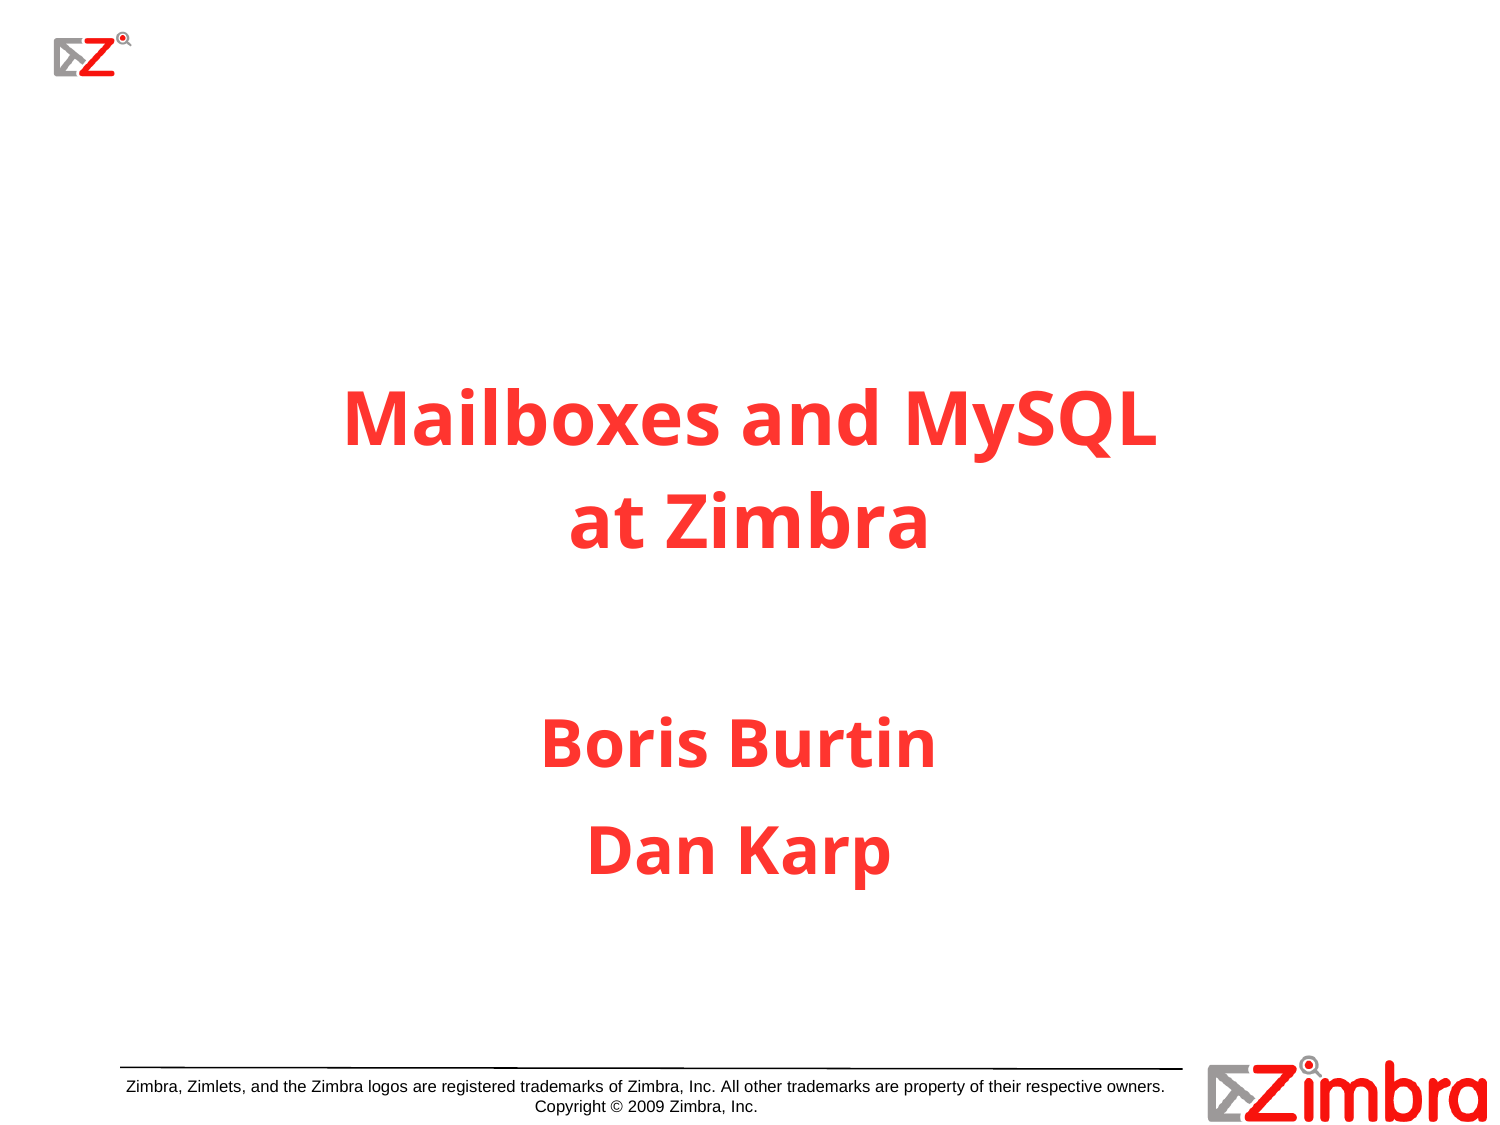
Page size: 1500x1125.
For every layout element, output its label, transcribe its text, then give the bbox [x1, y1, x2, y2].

text_box Boris Burtin Dan Karp [214, 688, 1265, 889]
picture [1197, 1046, 1497, 1111]
picture [57, 28, 126, 48]
title Mailboxes and MySQL at Zimbra [160, 347, 1341, 589]
